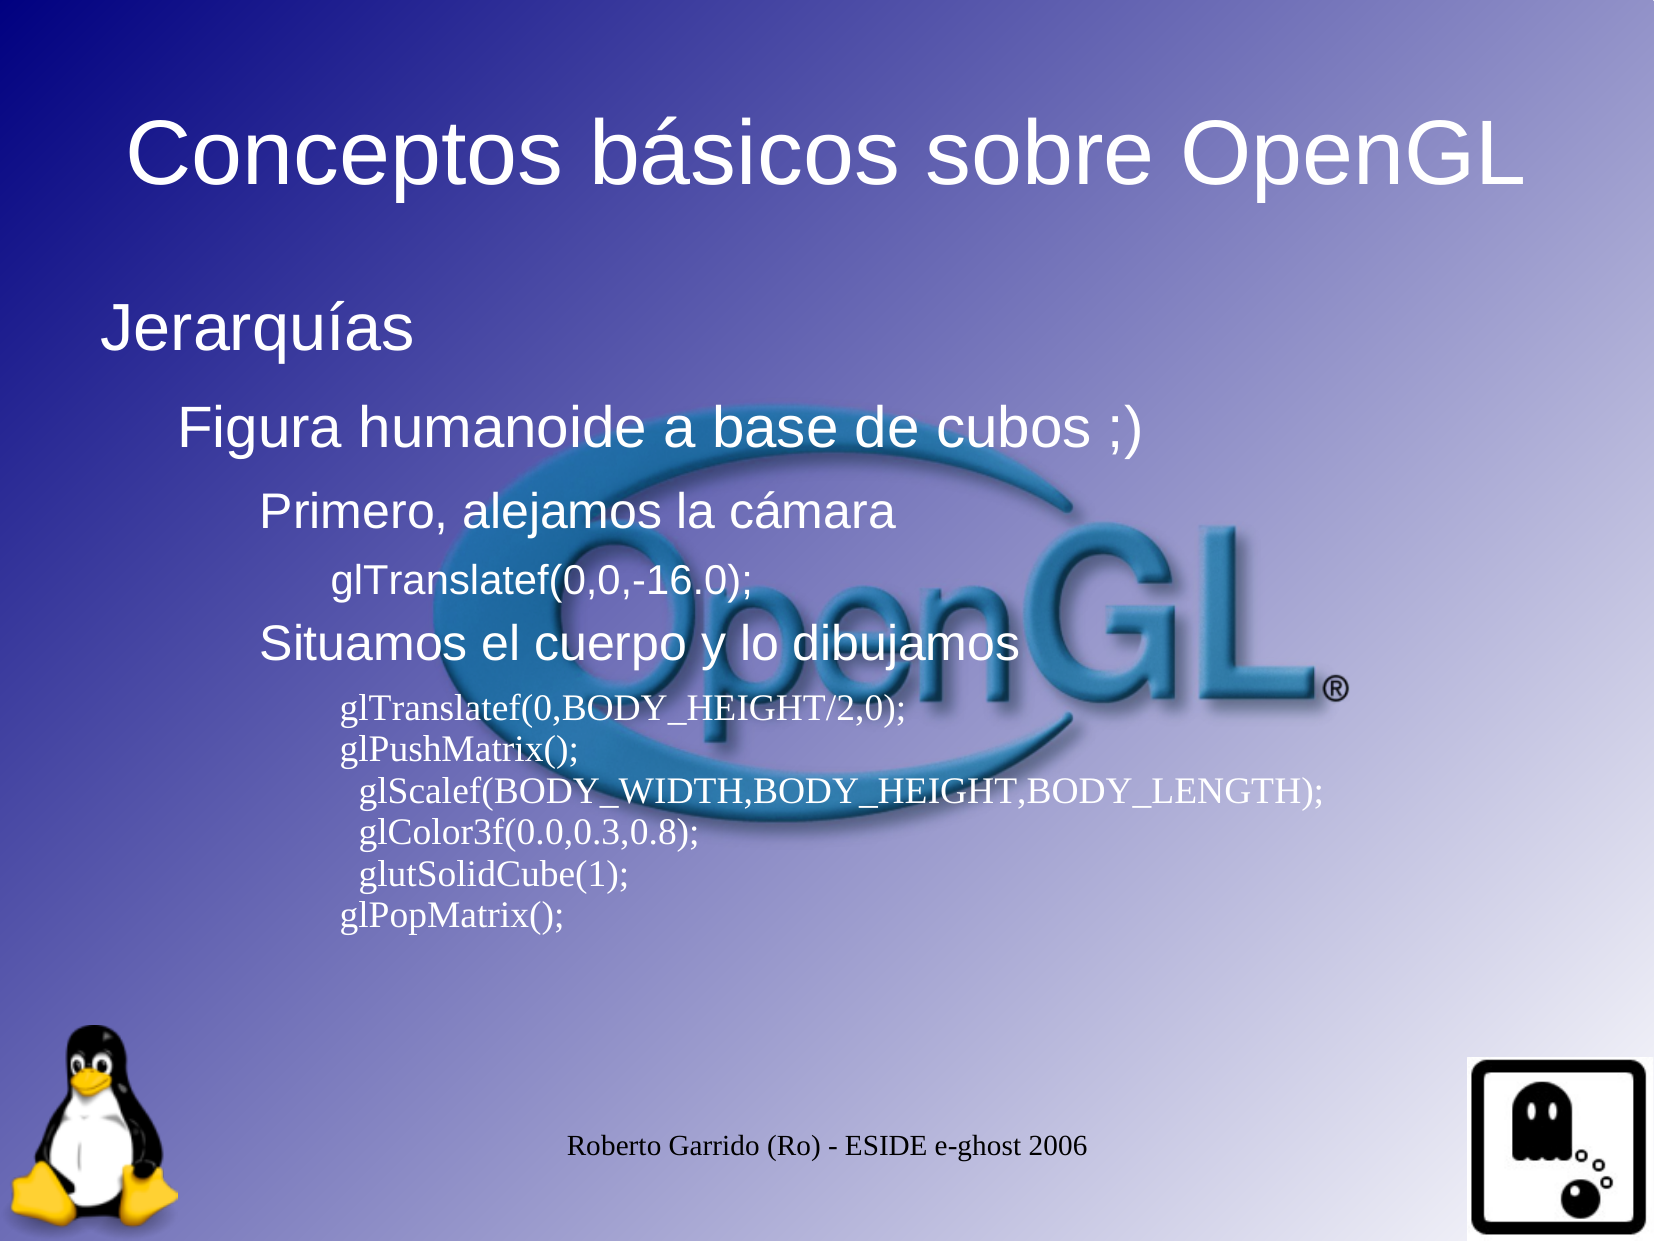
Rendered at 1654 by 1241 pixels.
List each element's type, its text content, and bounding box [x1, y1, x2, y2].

text_box glTranslatef(0,BODY_HEIGHT/2,0); glPushMatrix(); glScalef(BODY_WIDTH,BODY_HEIGHT,BODY_LENGTH); glColor3f(0.0,0.3,0.8); glutSolidCube(1); glPopMatrix(); [324, 679, 1654, 944]
picture [1467, 1057, 1654, 1241]
title Conceptos básicos sobre OpenGL [82, 49, 1571, 257]
picture [0, 1025, 178, 1241]
list Jerarquías Figura humanoide a base de cubos ;) Primero, alejamos la cámara glTranslatef(0,0,-16.0); Situamos el cuerpo y lo dibujamos [82, 290, 1571, 1109]
